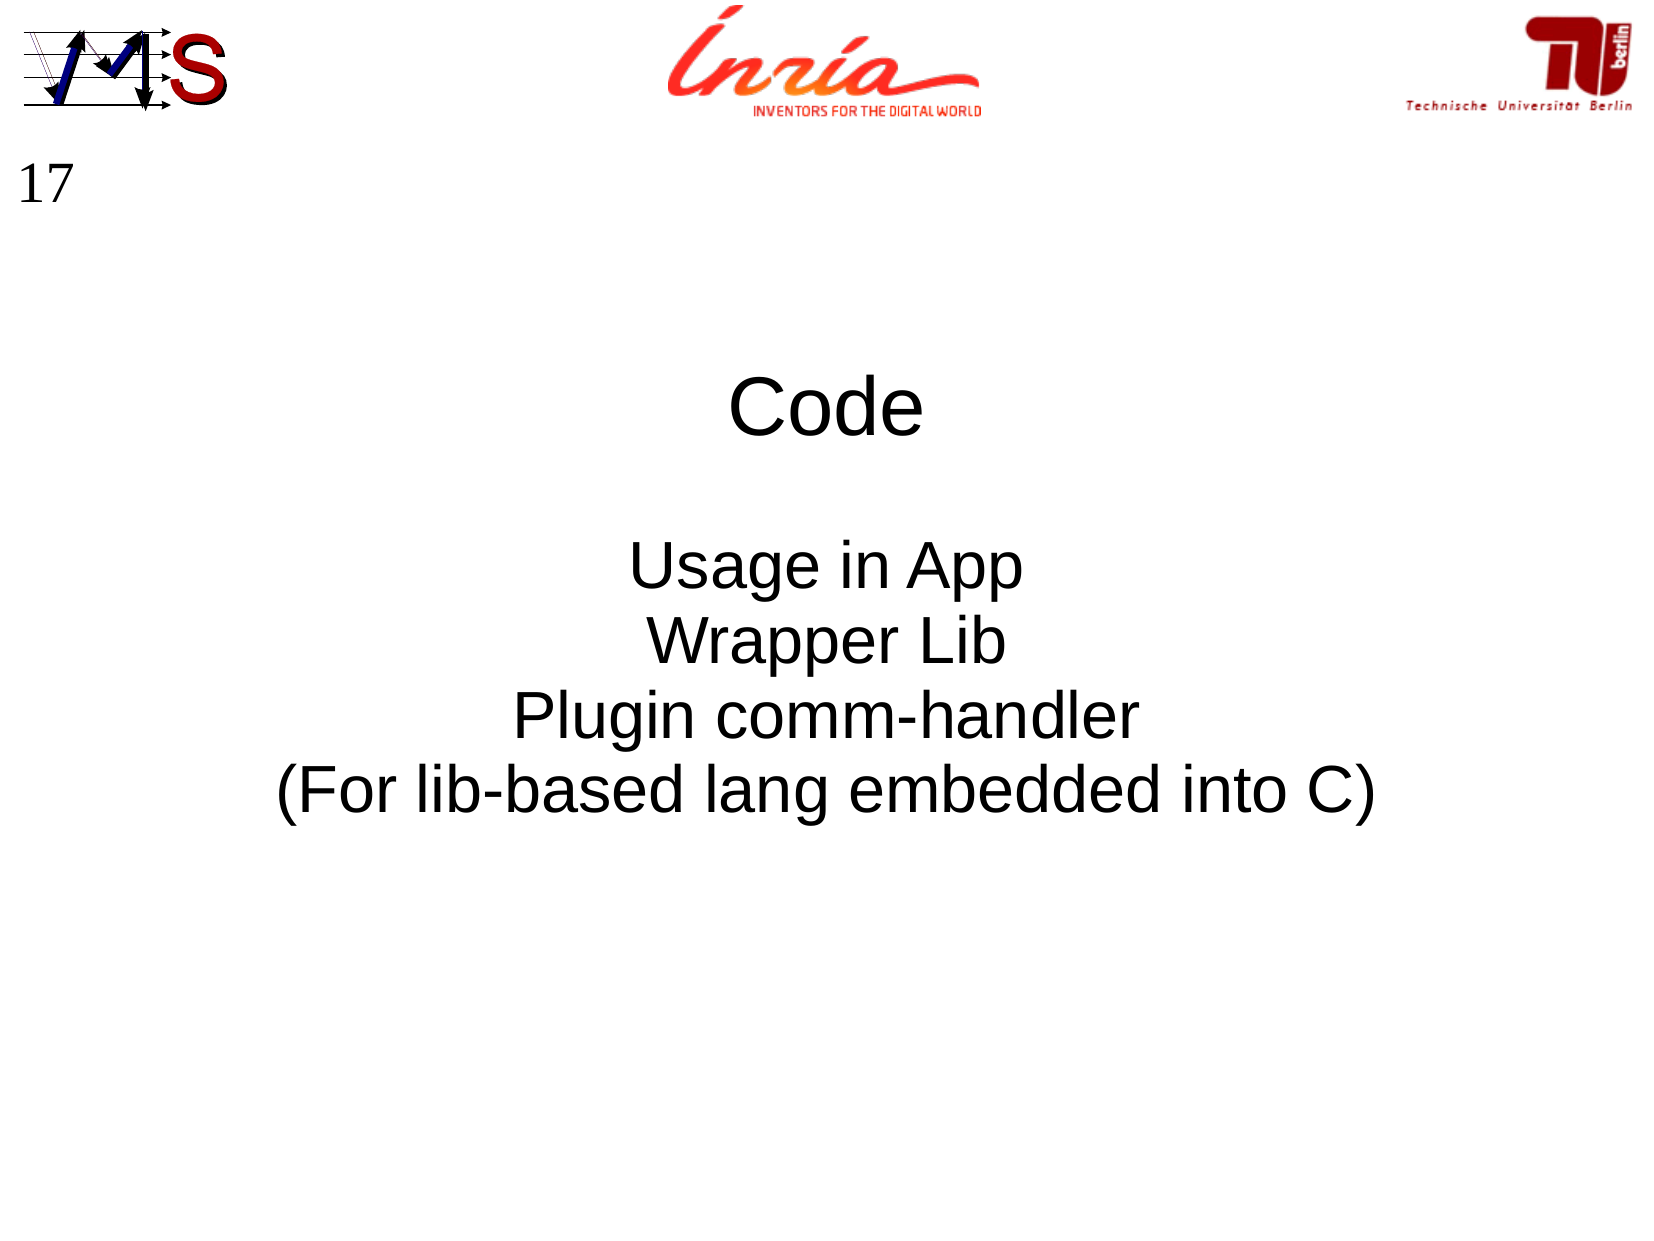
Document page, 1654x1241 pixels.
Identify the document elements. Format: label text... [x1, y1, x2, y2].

picture [1303, 5, 1646, 123]
picture [668, 5, 981, 78]
subtitle Code Usage in App Wrapper Lib Plugin comm-handler (For lib-based lang embedded into C) [82, 78, 1571, 1109]
